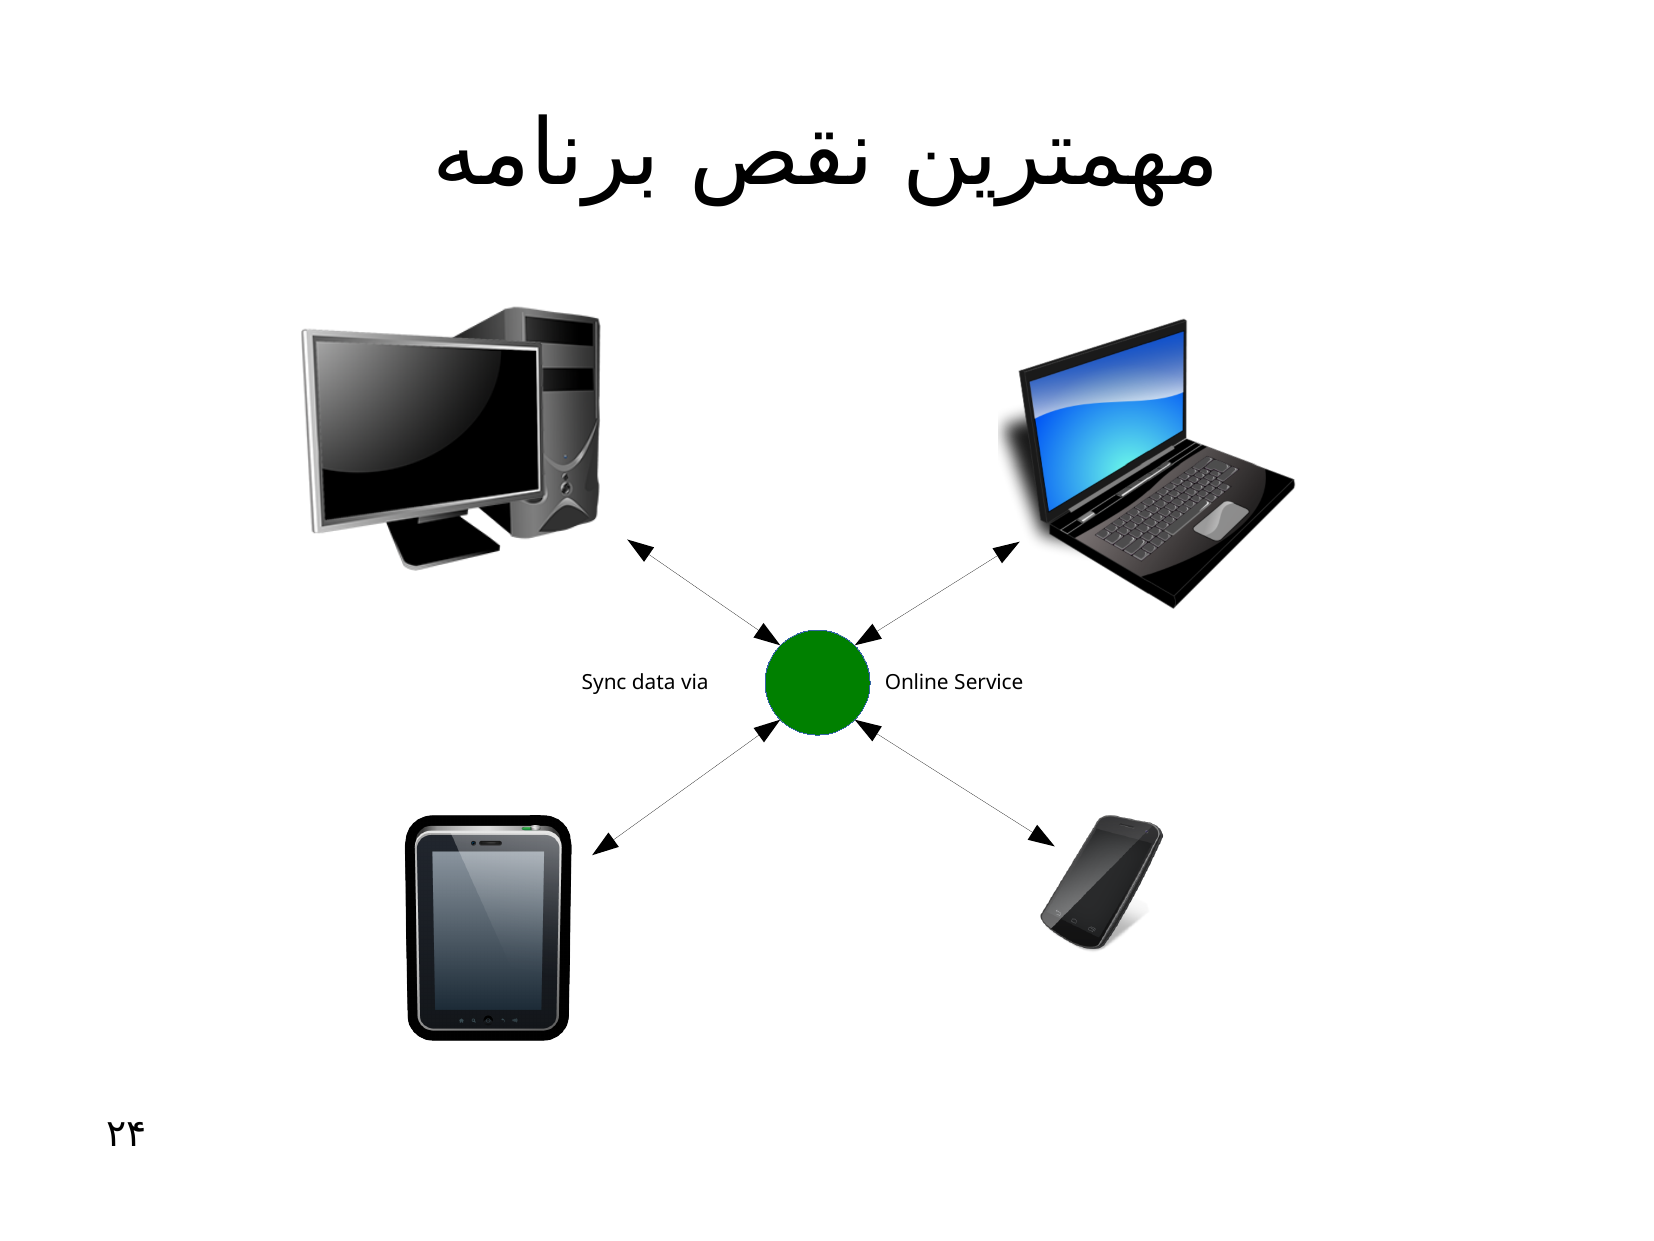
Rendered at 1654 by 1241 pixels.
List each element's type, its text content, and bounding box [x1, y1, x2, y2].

picture [998, 314, 1299, 616]
picture [1025, 810, 1176, 961]
text_box Online Service [870, 660, 1050, 700]
text_box Sync data via [566, 660, 738, 700]
title مهمترین نقص برنامه [82, 49, 1571, 257]
text_box [765, 630, 870, 736]
text_box ۲۴ [91, 1104, 168, 1175]
picture [375, 815, 601, 1041]
picture [300, 284, 601, 586]
